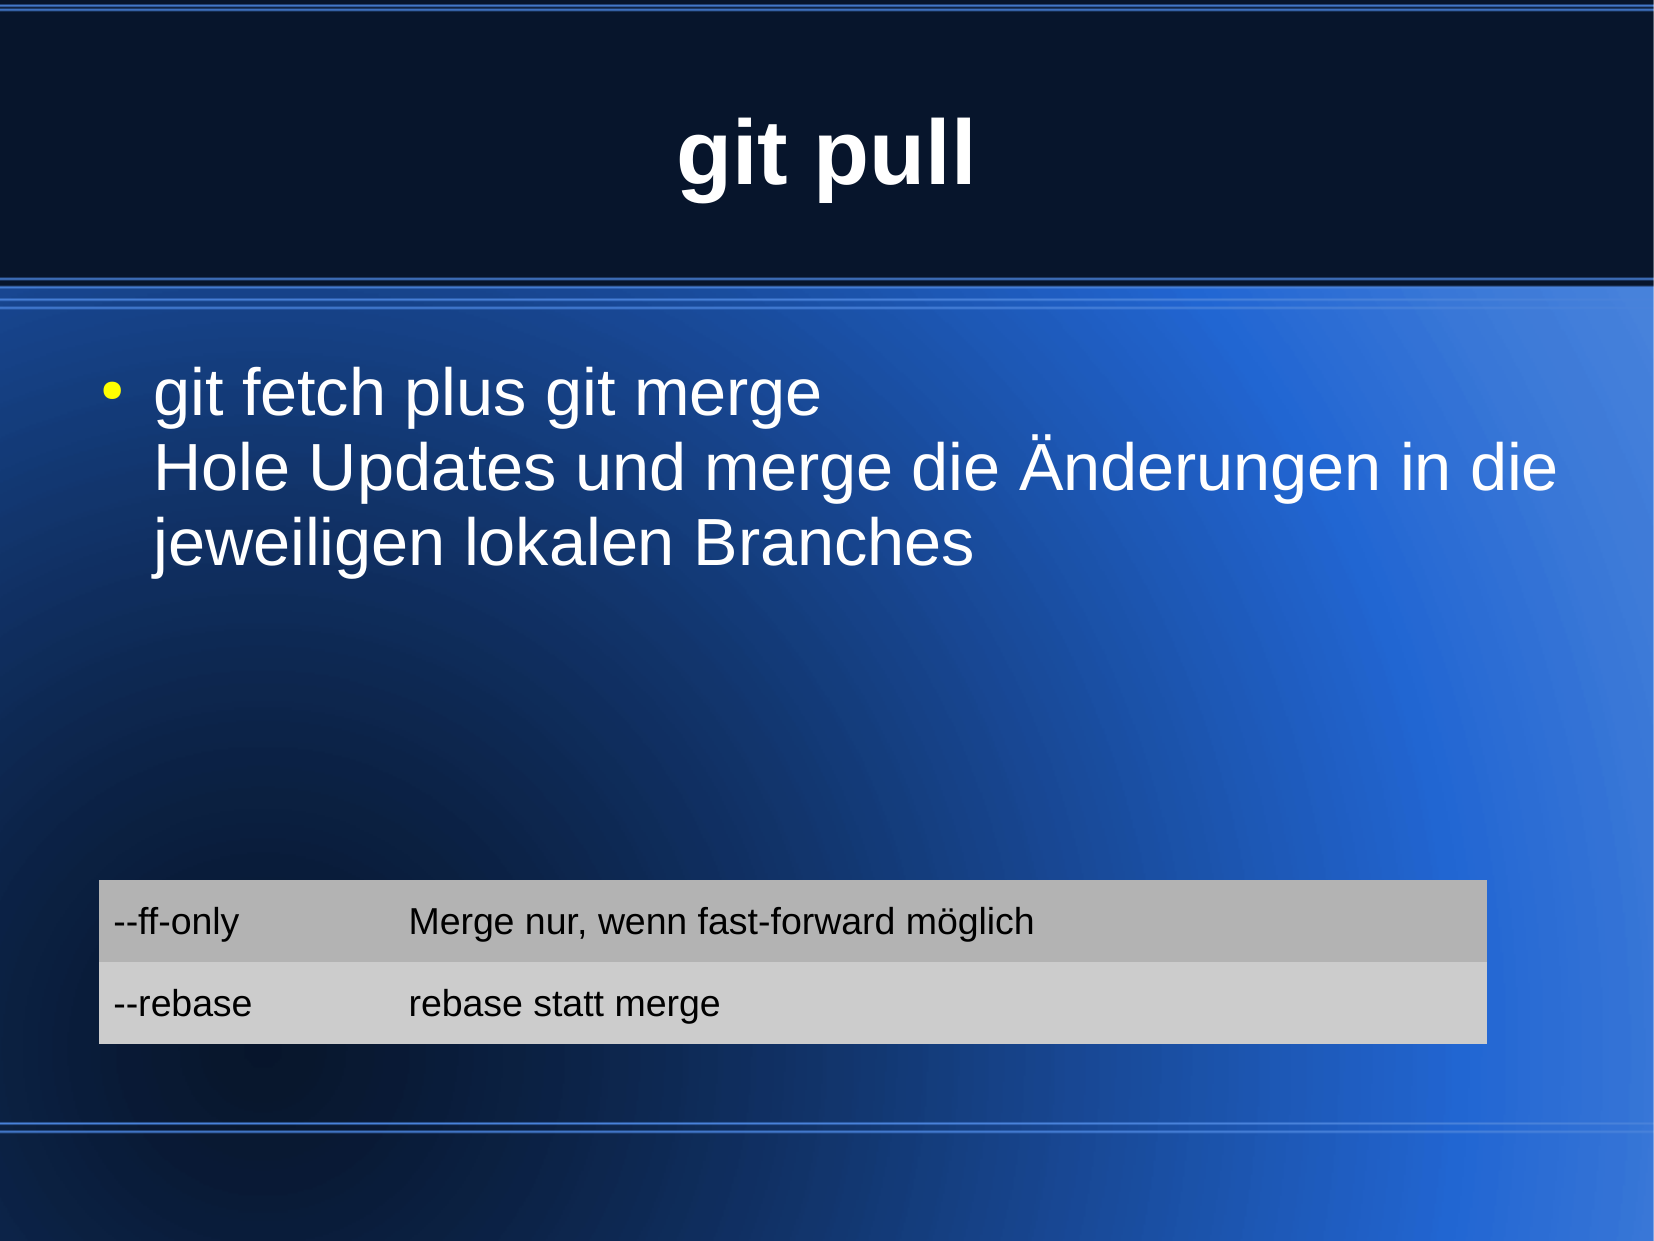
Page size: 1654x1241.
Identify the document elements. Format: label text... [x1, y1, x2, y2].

table_cell --rebase [99, 962, 394, 1044]
table_cell rebase statt merge [394, 962, 1487, 1044]
title git pull [82, 49, 1571, 257]
table_header Merge nur, wenn fast-forward möglich [394, 880, 1487, 962]
picture [0, 0, 1654, 1241]
table_header --ff-only [99, 880, 394, 962]
list git fetch plus git merge Hole Updates und merge die Änderungen in die jeweiligen lokalen Branches [82, 355, 1571, 638]
